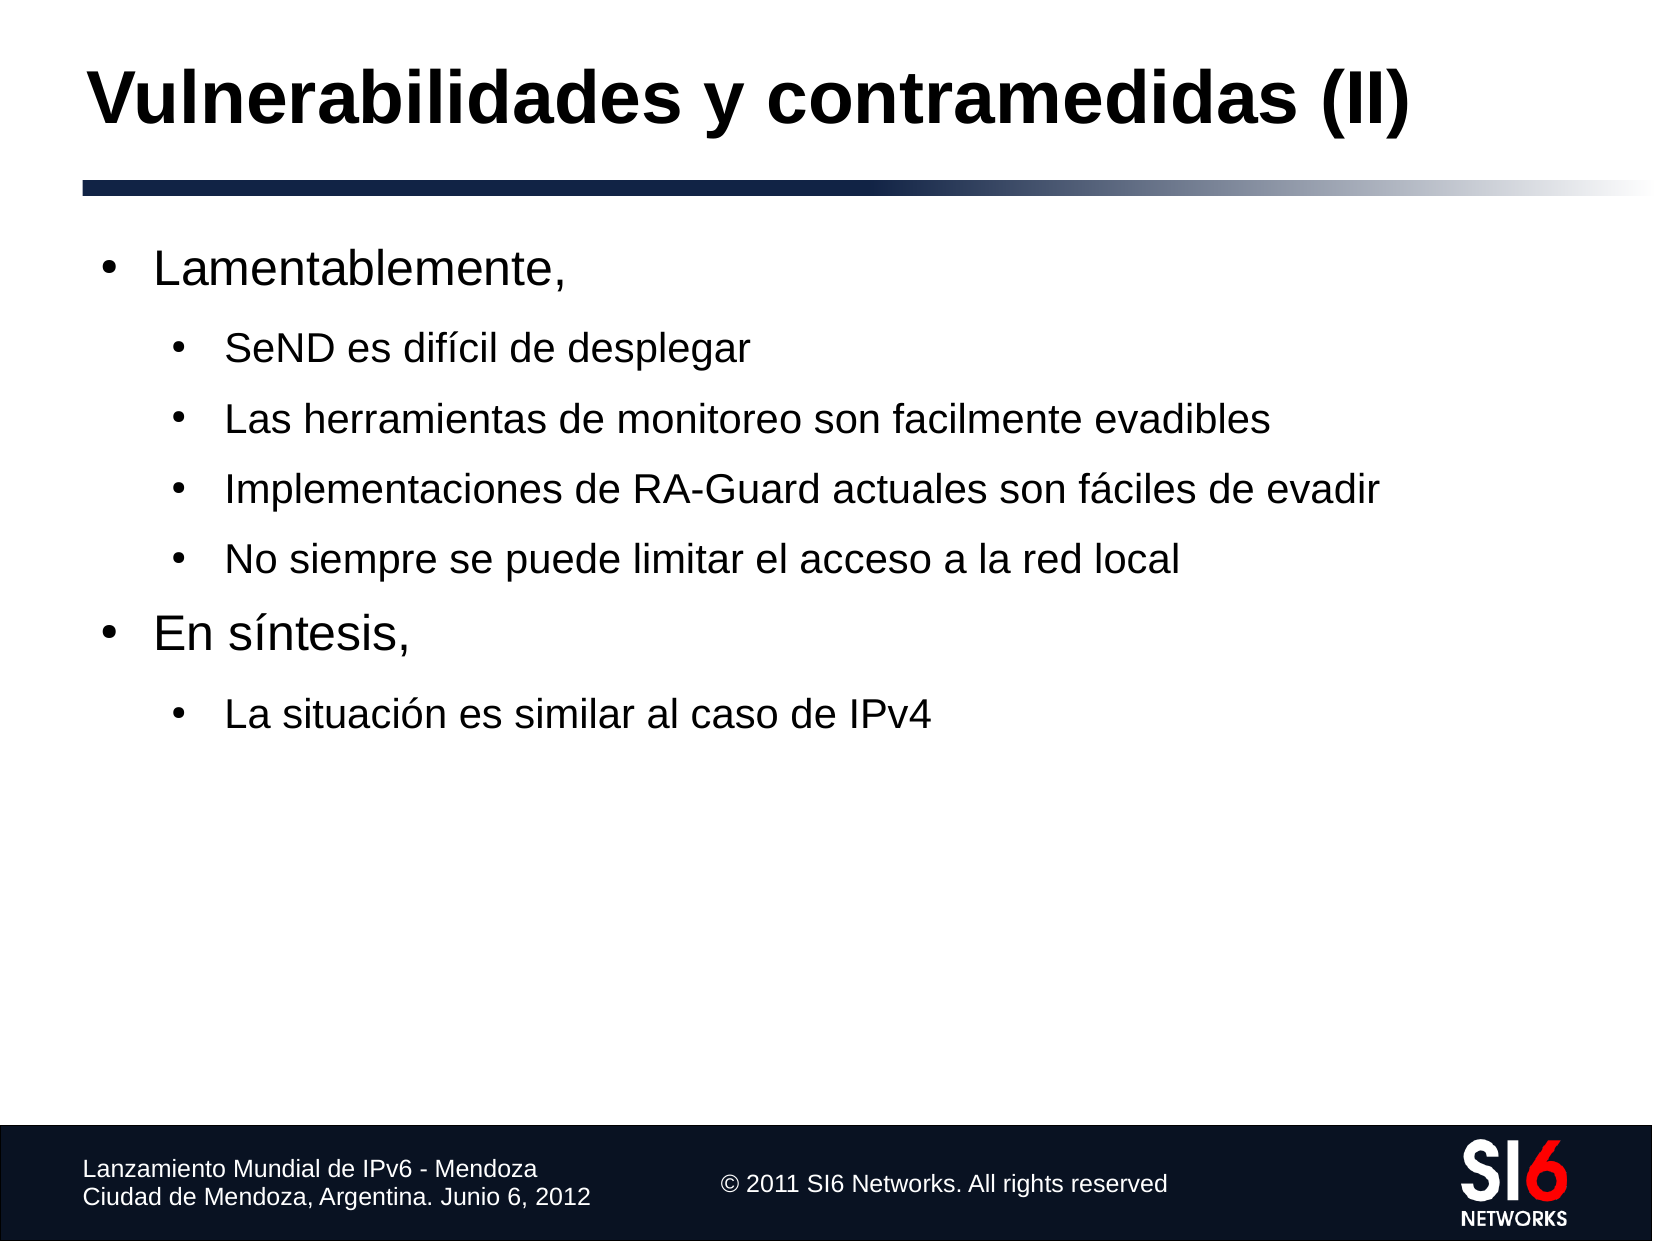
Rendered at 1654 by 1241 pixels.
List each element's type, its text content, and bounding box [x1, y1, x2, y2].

picture [1461, 1139, 1567, 1226]
title Vulnerabilidades y contramedidas (II) [86, 30, 1576, 166]
list Lamentablemente, SeND es difícil de desplegar Las herramientas de monitoreo son facilmente evadibles Implementaciones de RA-Guard actuales son fáciles de evadir No siempre se puede limitar el acceso a la red local En síntesis, La situación es similar al caso de IPv4 [82, 240, 1571, 1109]
